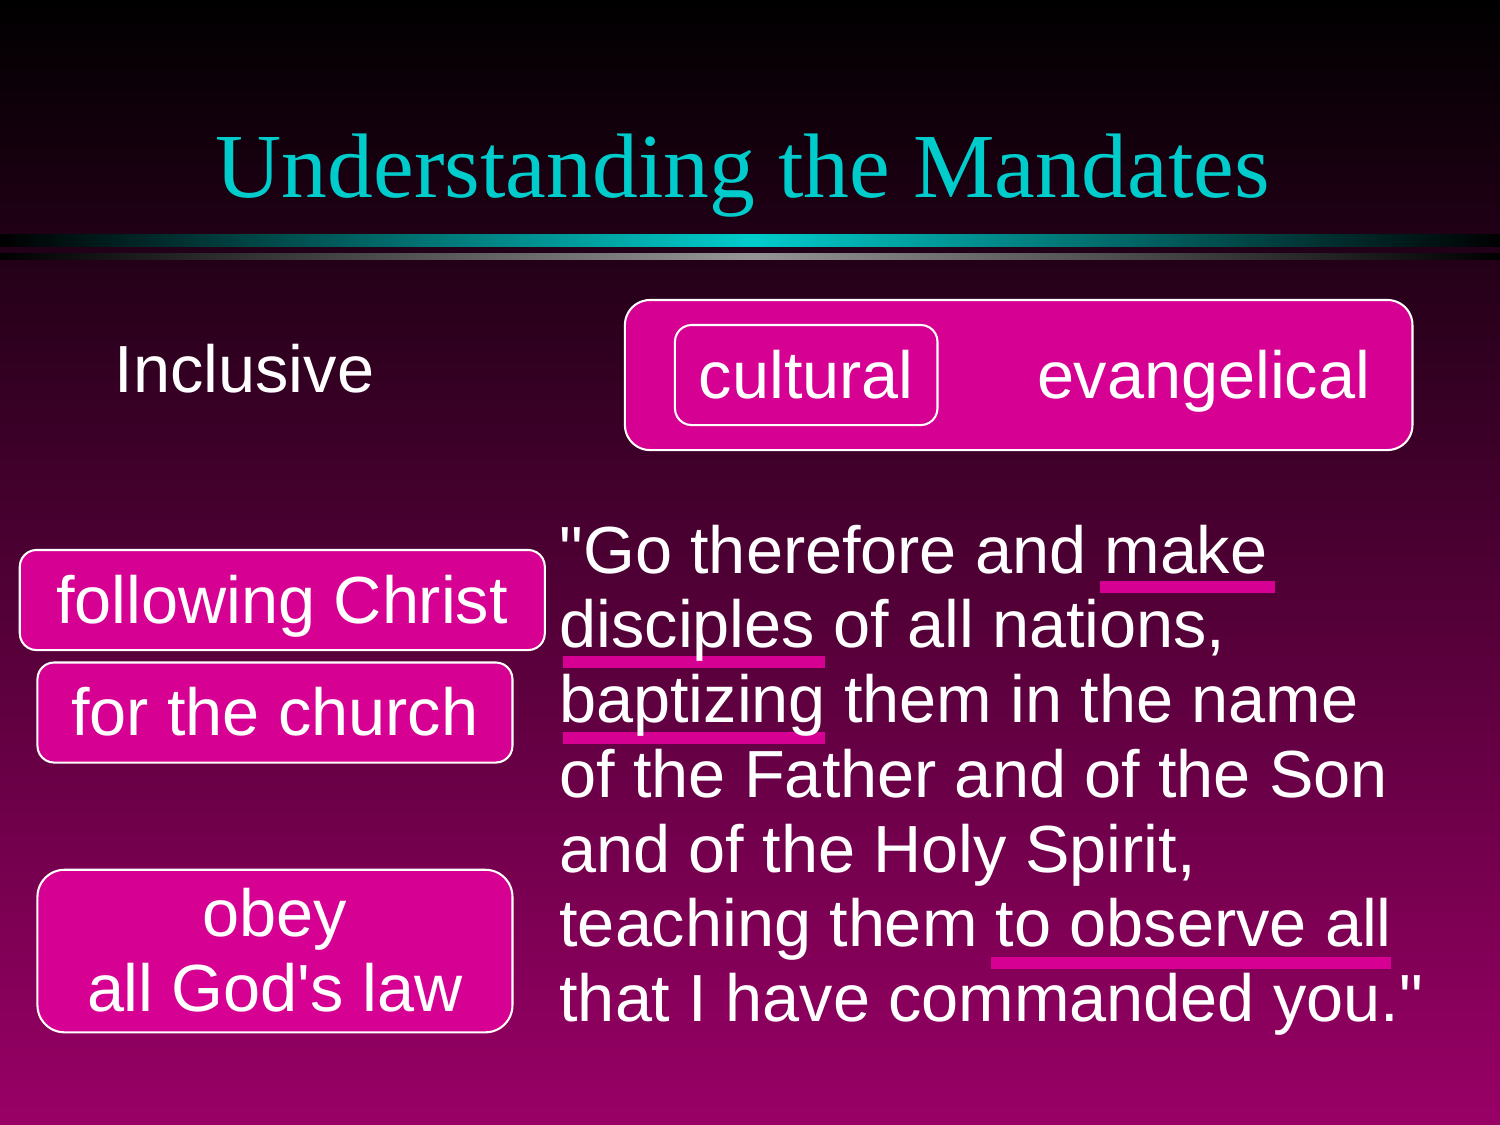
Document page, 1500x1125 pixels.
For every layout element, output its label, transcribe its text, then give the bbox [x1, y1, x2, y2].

text_box following Christ [19, 549, 544, 651]
text_box Inclusive [99, 324, 675, 438]
text_box "Go therefore and make disciples of all nations, baptizing them in the name of the Father and of the Son and of the Holy Spirit, teaching them to observe all that I have commanded you." [544, 505, 1445, 1044]
text_box cultural [674, 324, 938, 426]
text_box obey all God's law [37, 869, 513, 1033]
text_box evangelical [624, 299, 1413, 451]
text_box for the church [37, 662, 513, 763]
title Understanding the Mandates [99, 37, 1388, 225]
